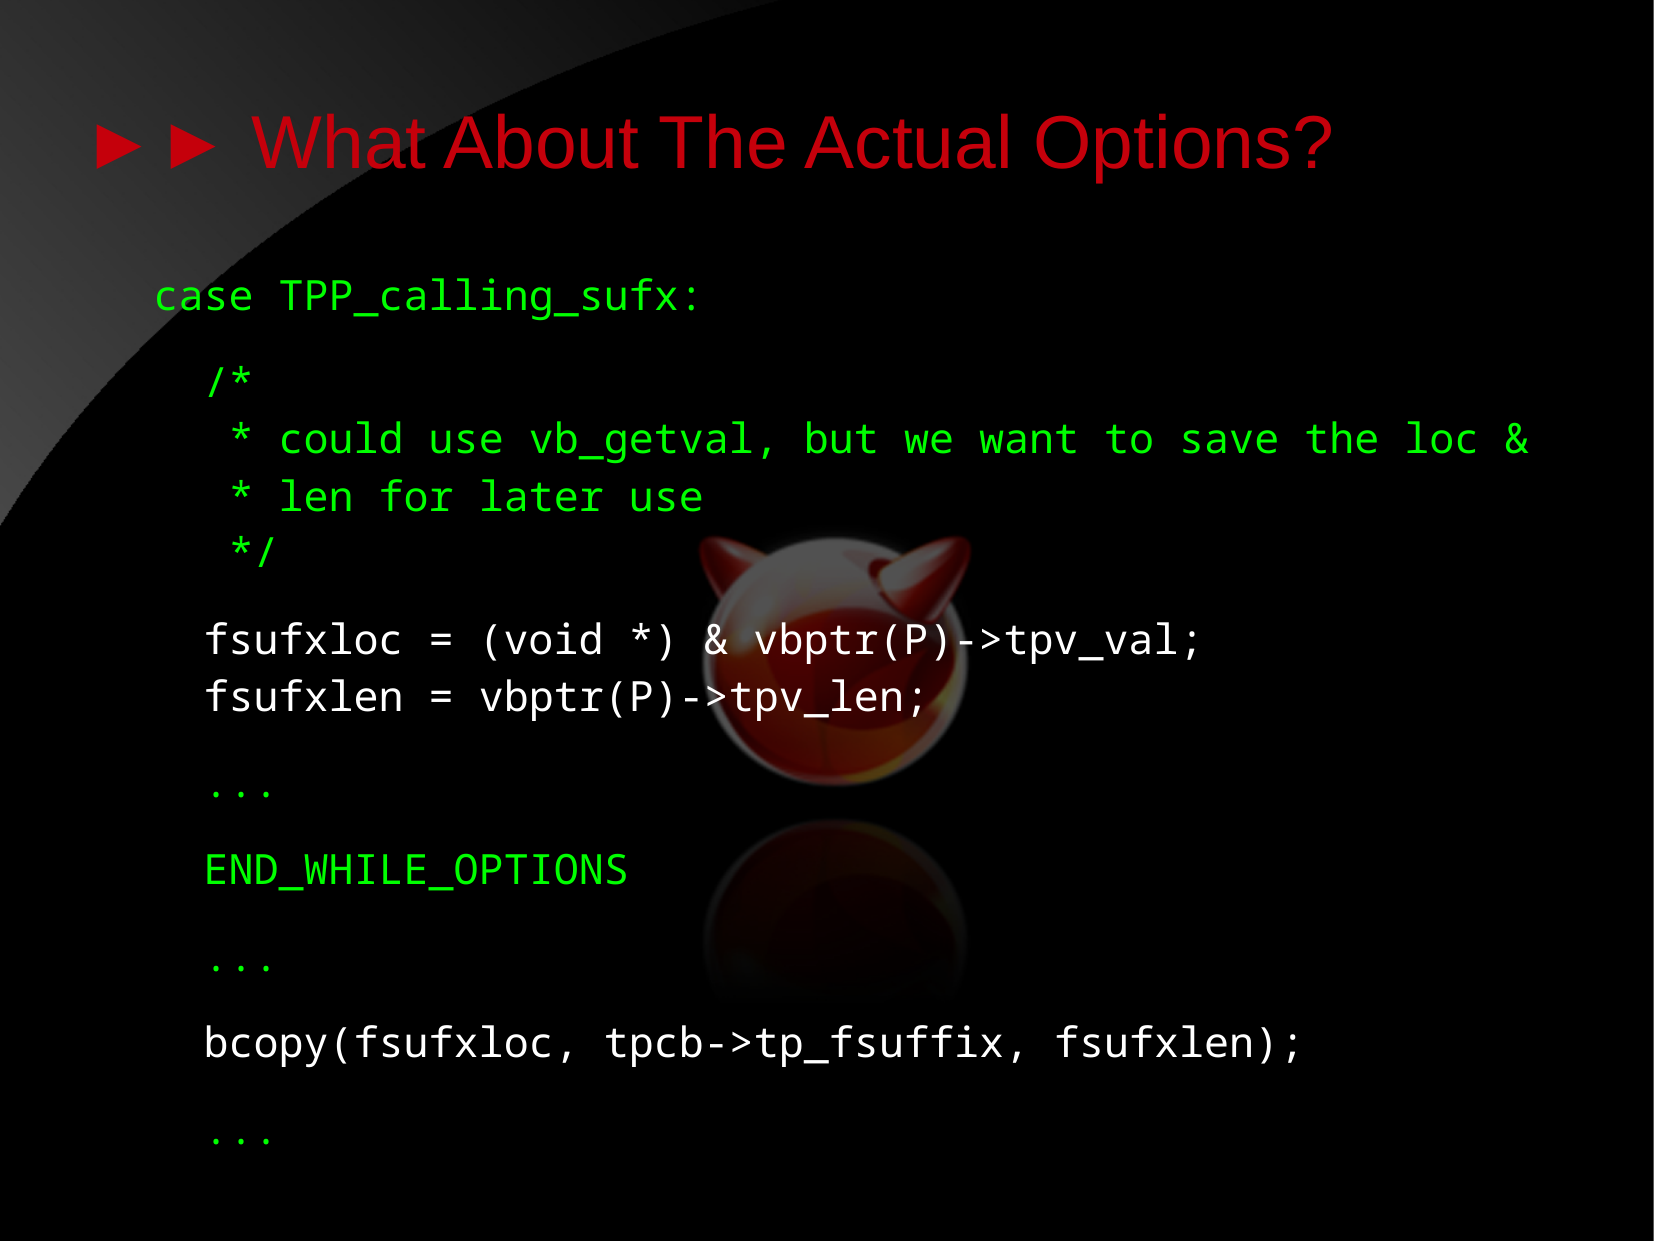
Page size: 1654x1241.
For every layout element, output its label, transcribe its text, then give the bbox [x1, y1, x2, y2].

list case TPP_calling_sufx: /* * could use vb_getval, but we want to save the loc & * len for later use */ fsufxloc = (void *) & vbptr(P)->tpv_val; fsufxlen = vbptr(P)->tpv_len; ... END_WHILE_OPTIONS ... bcopy(fsufxloc, tpcb->tp_fsuffix, fsufxlen); ... [82, 265, 1571, 1137]
picture [0, 0, 1654, 1241]
title ►► What About The Actual Options? [82, 56, 1571, 229]
